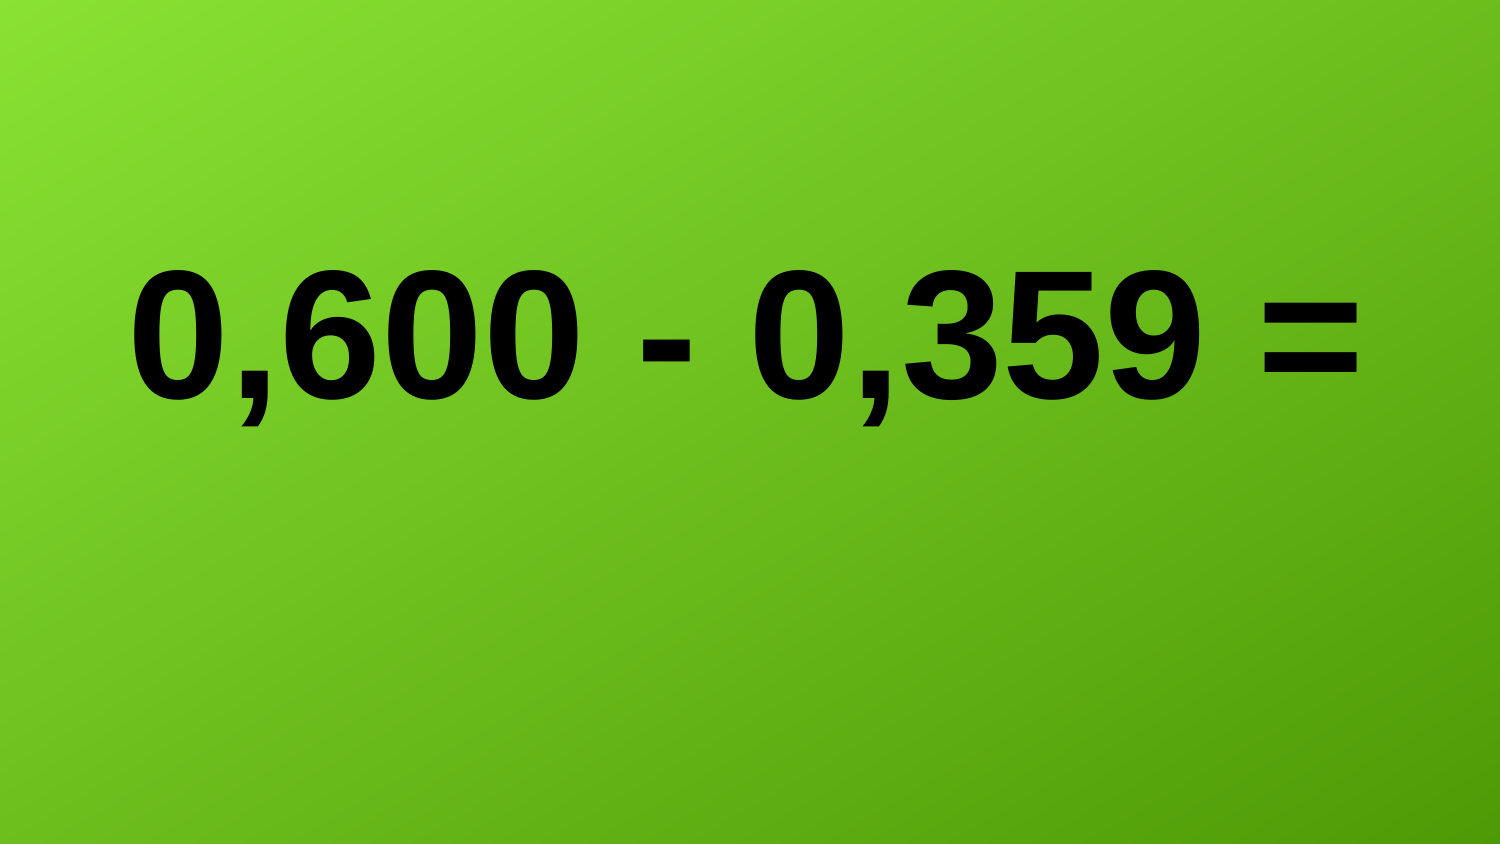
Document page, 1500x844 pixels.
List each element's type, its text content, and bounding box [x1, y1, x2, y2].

text_box 0,600 - 0,359 = [112, 259, 1388, 450]
